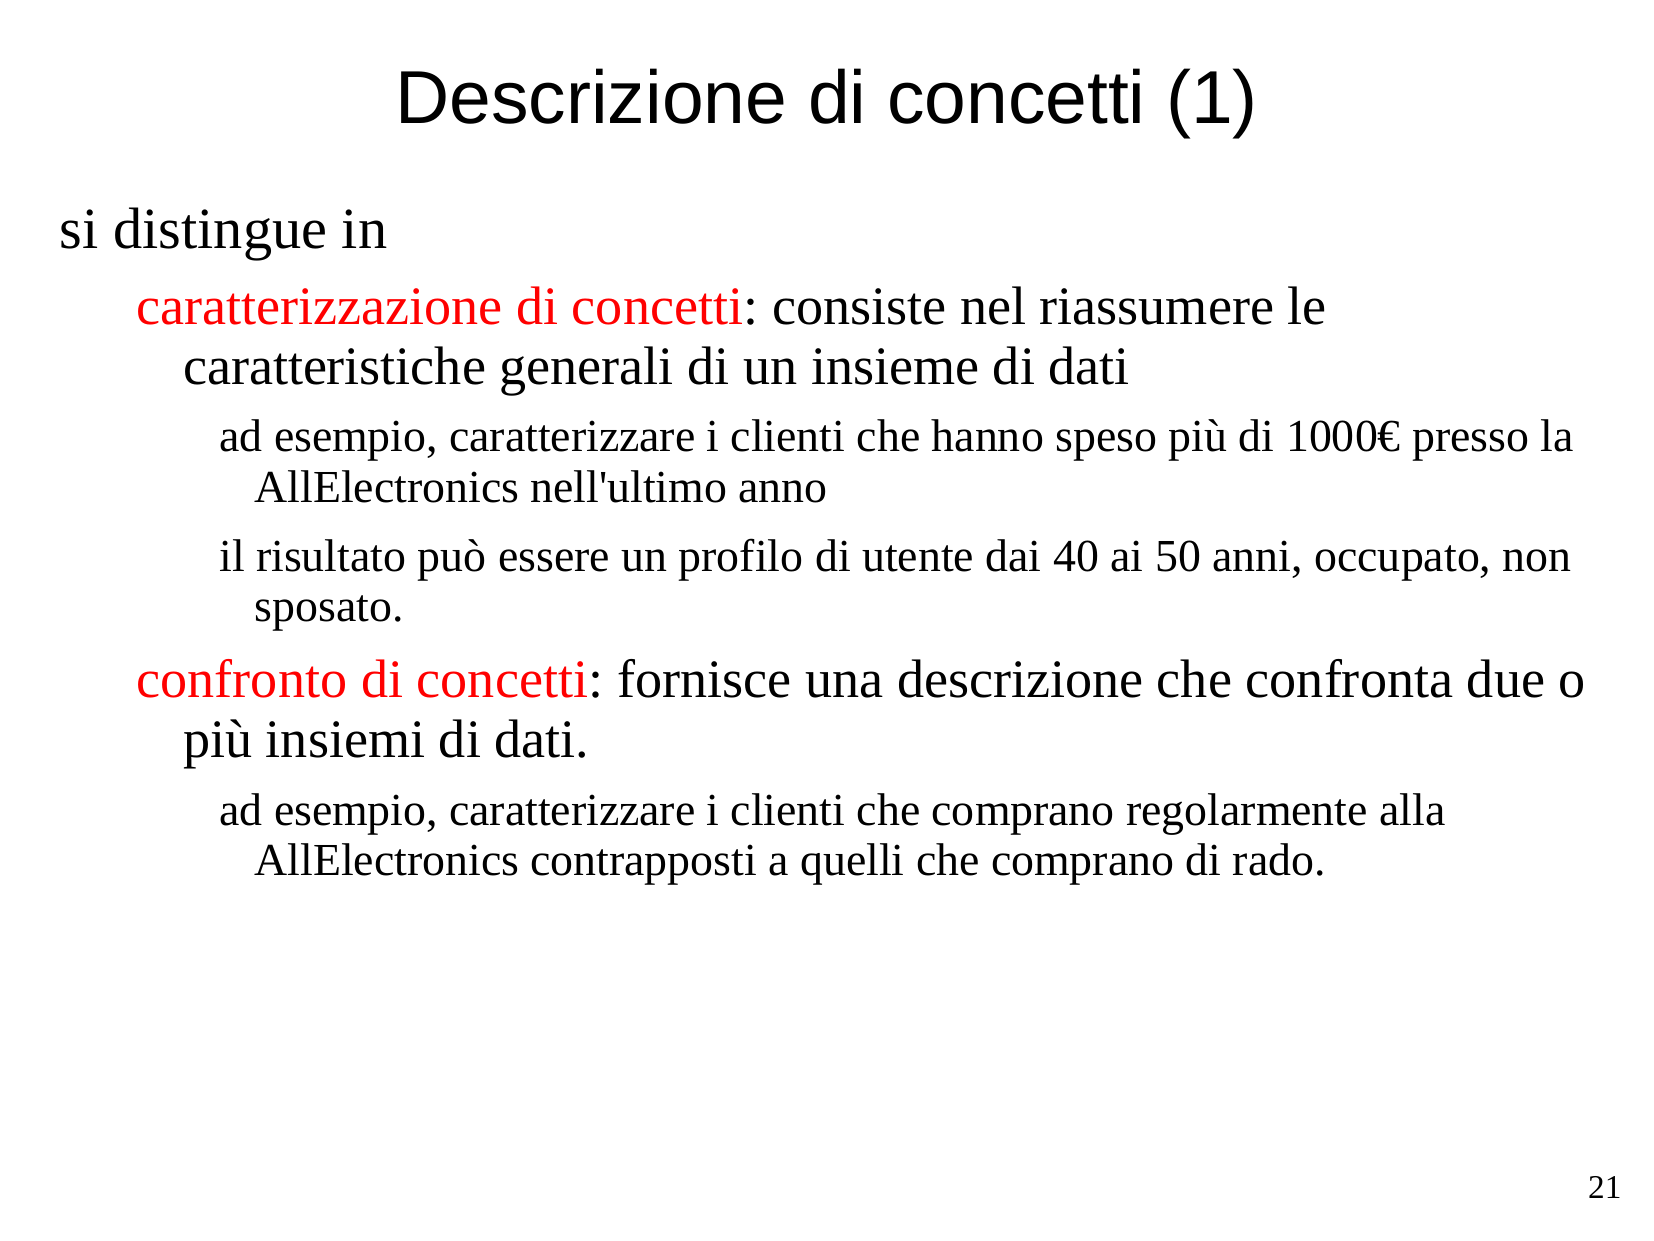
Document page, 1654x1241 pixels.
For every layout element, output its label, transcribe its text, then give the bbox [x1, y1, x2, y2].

list si distingue in caratterizzazione di concetti: consiste nel riassumere le caratteristiche generali di un insieme di dati ad esempio, caratterizzare i clienti che hanno speso più di 1000€ presso la AllElectronics nell'ultimo anno il risultato può essere un profilo di utente dai 40 ai 50 anni, occupato, non sposato. confronto di concetti: fornisce una descrizione che confronta due o più insiemi di dati. ad esempio, caratterizzare i clienti che comprano regolarmente alla AllElectronics contrapposti a quelli che comprano di rado. [42, 196, 1612, 1187]
title Descrizione di concetti (1) [37, 30, 1617, 166]
